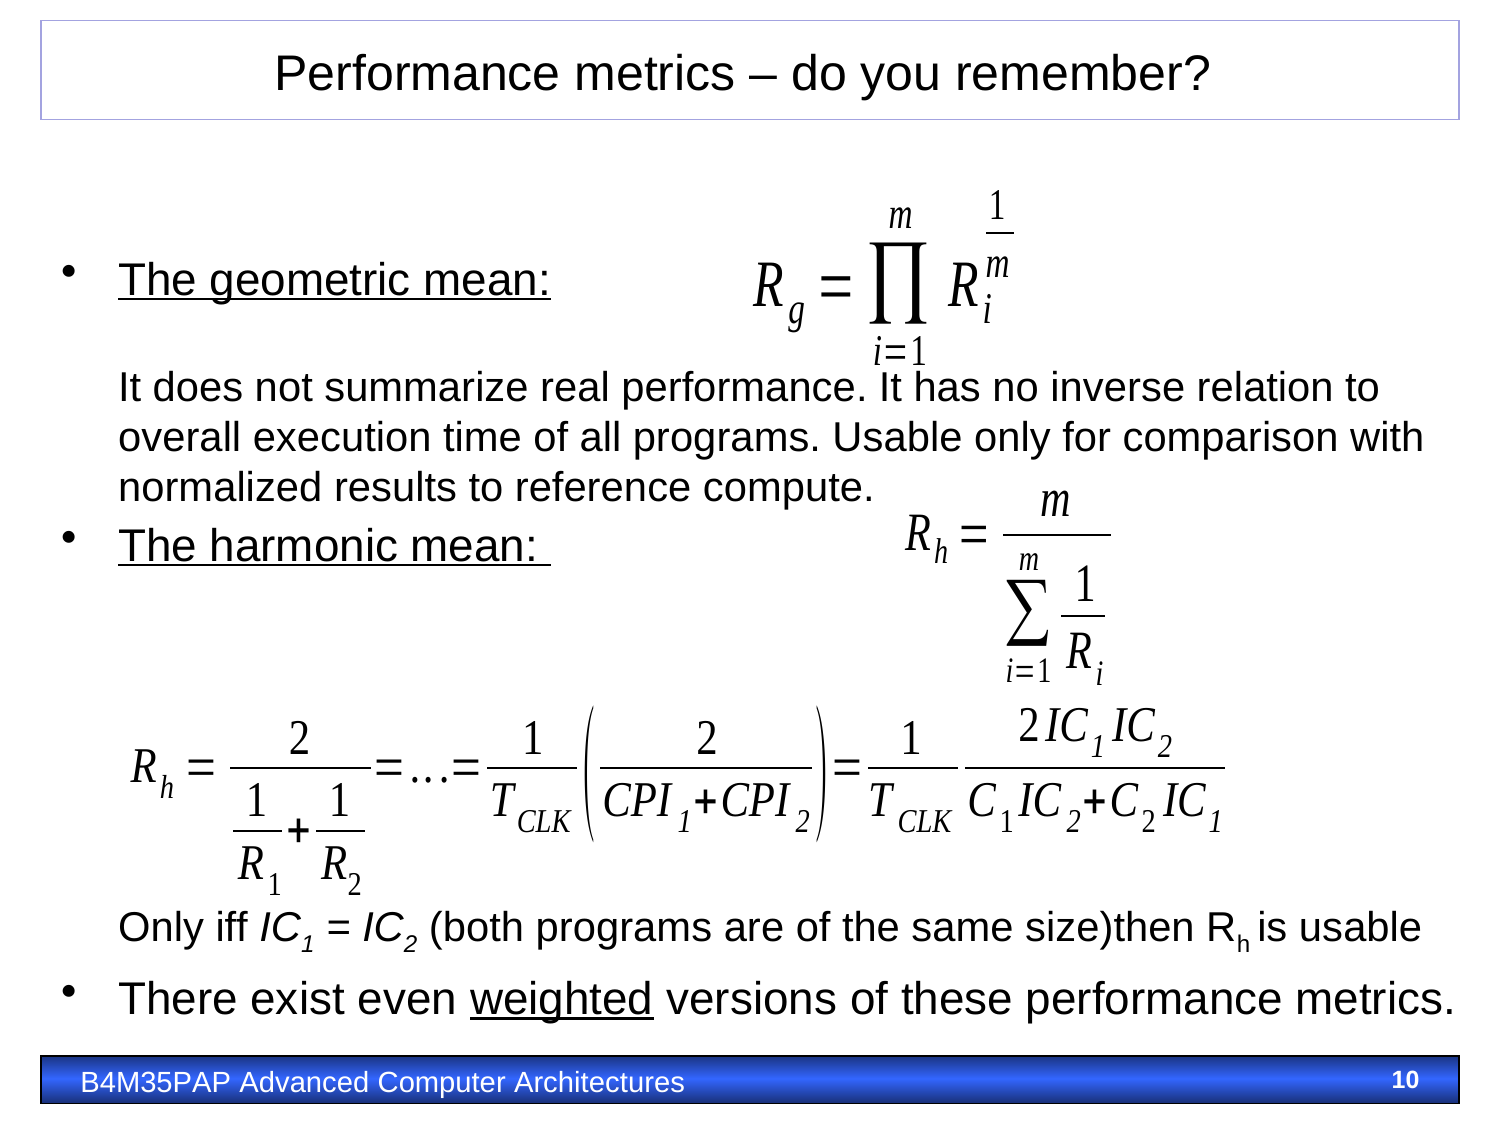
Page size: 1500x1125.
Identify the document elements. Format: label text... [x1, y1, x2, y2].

chart [891, 469, 1127, 693]
chart [117, 698, 1243, 902]
list The geometric mean: It does not summarize real performance. It has no inverse relation to overall execution time of all programs. Usable only for comparison with normalized results to reference compute. The harmonic mean: Only iff IC1 = IC2 (both programs are of the same size)then Rh is usable There exist even weighted versions of these performance metrics. [46, 202, 1481, 1030]
title Performance metrics – do you remember? [41, 20, 1459, 120]
chart [738, 182, 1032, 376]
